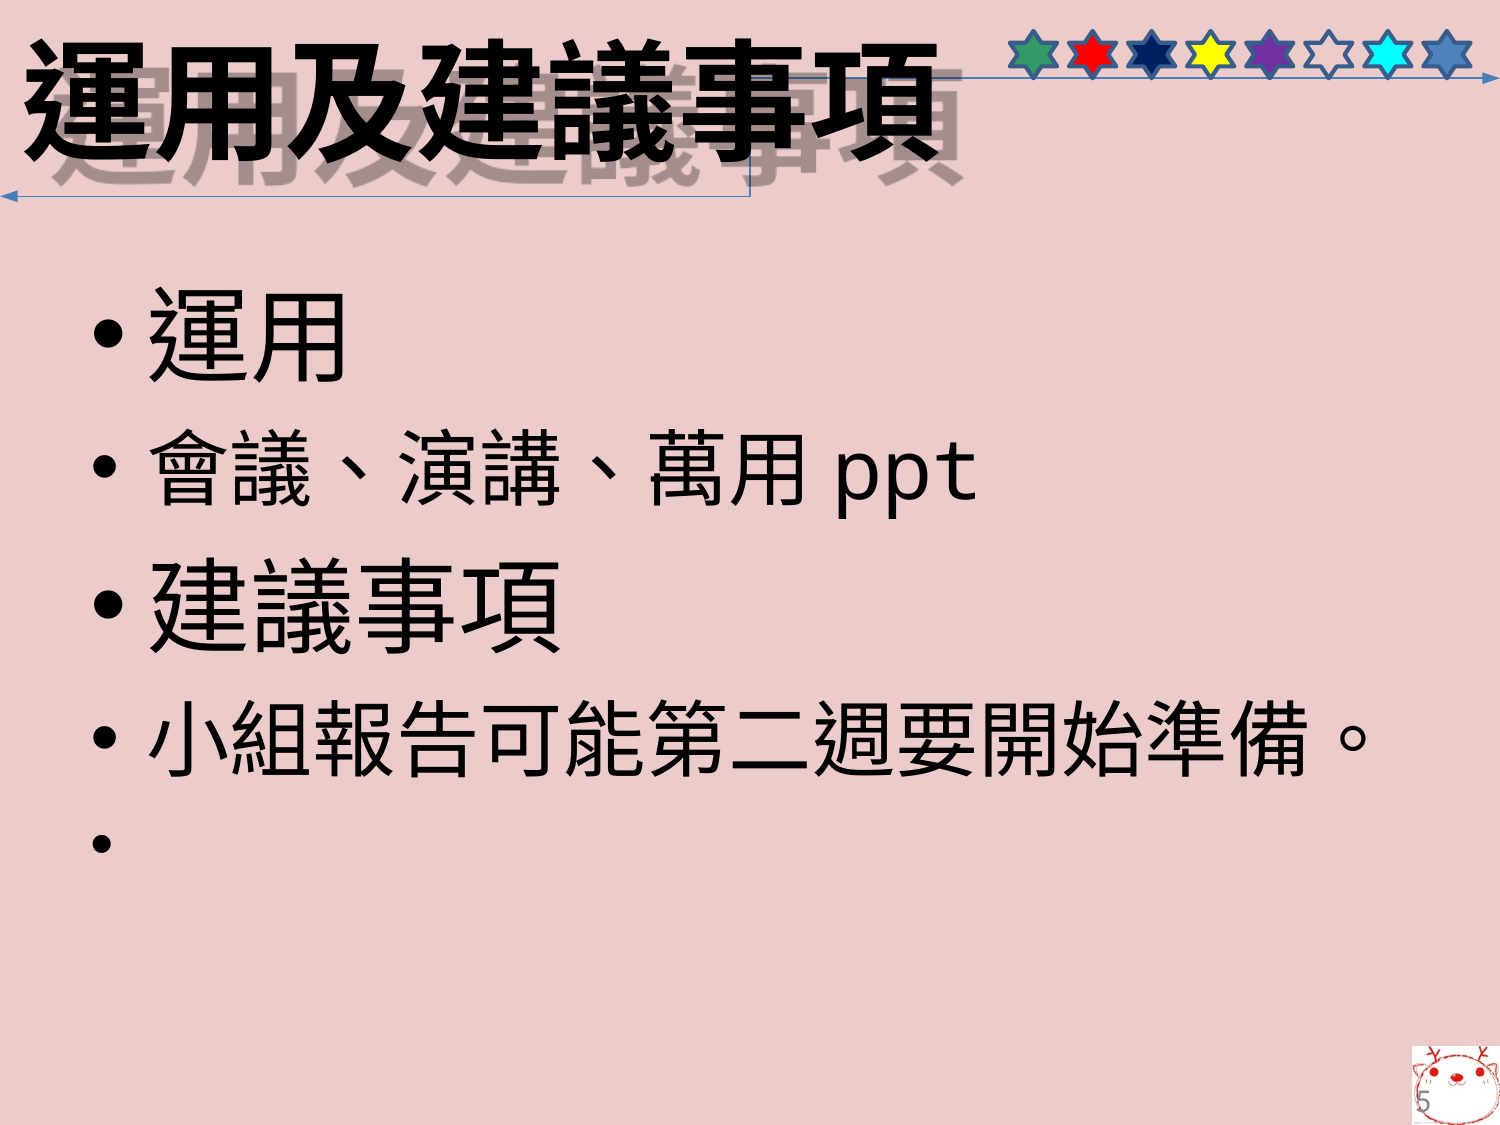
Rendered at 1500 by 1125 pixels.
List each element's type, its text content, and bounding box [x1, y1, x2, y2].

text_box 5 [1399, 1069, 1490, 1125]
title 運用及建議事項 [0, 0, 963, 197]
list 運用 會議、演講、萬用ppt 建議事項 小組報告可能第二週要開始準備。 [75, 262, 1426, 1005]
